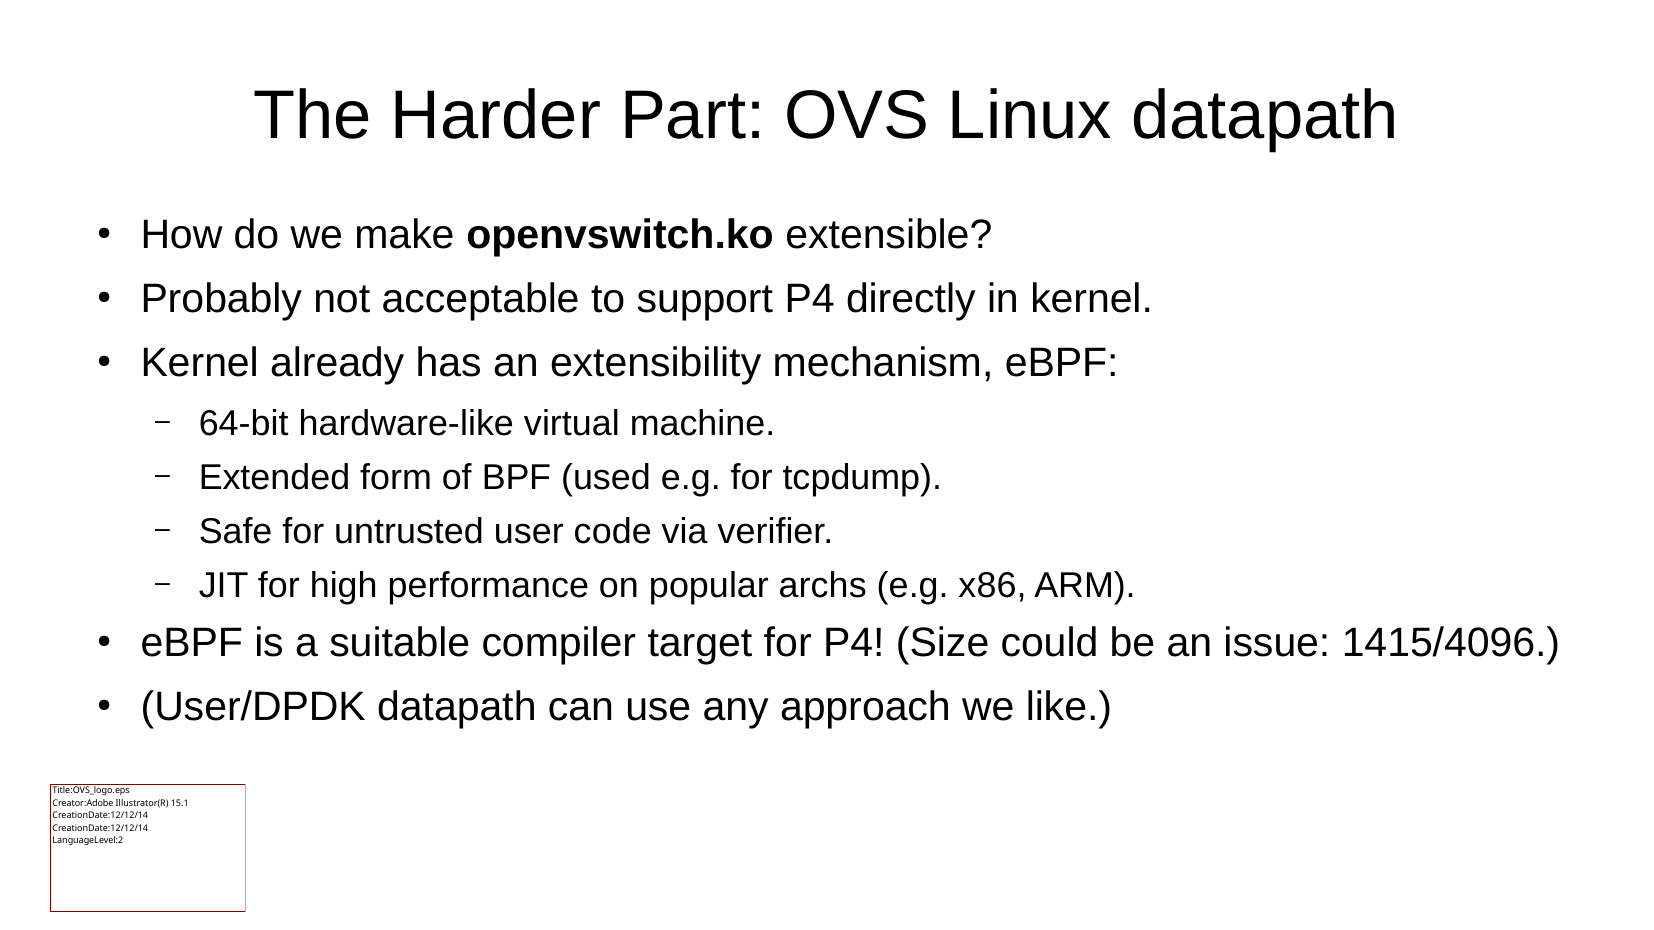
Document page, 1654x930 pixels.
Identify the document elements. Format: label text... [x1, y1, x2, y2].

title The Harder Part: OVS Linux datapath [82, 36, 1571, 193]
list How do we make openvswitch.ko extensible? Probably not acceptable to support P4 directly in kernel. Kernel already has an extensibility mechanism, eBPF: 64-bit hardware-like virtual machine. Extended form of BPF (used e.g. for tcpdump). Safe for untrusted user code via verifier. JIT for high performance on popular archs (e.g. x86, ARM). eBPF is a suitable compiler target for P4! (Size could be an issue: 1415/4096.) (User/DPDK datapath can use any approach we like.) [82, 211, 1571, 752]
